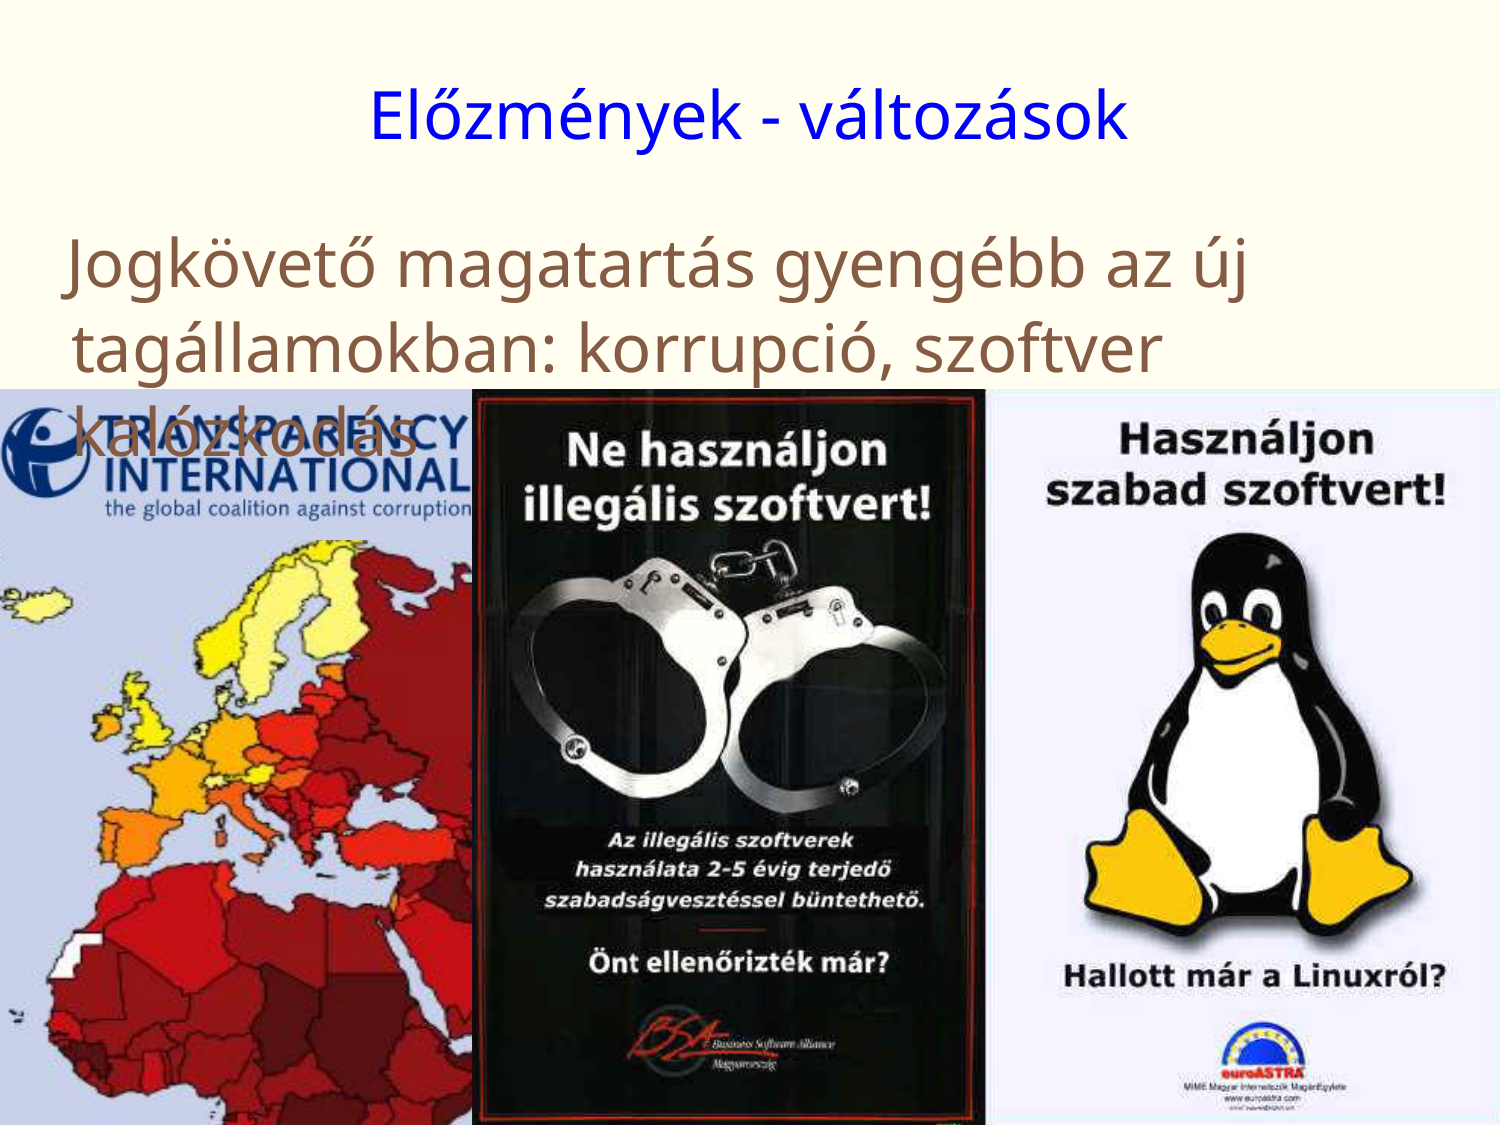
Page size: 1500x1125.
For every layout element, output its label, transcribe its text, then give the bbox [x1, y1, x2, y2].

list Jogkövető magatartás gyengébb az új tagállamokban: korrupció, szoftver kalózkodás [0, 208, 1500, 951]
picture [0, 951, 1500, 1125]
title Előzmények - változások [74, 13, 1425, 208]
